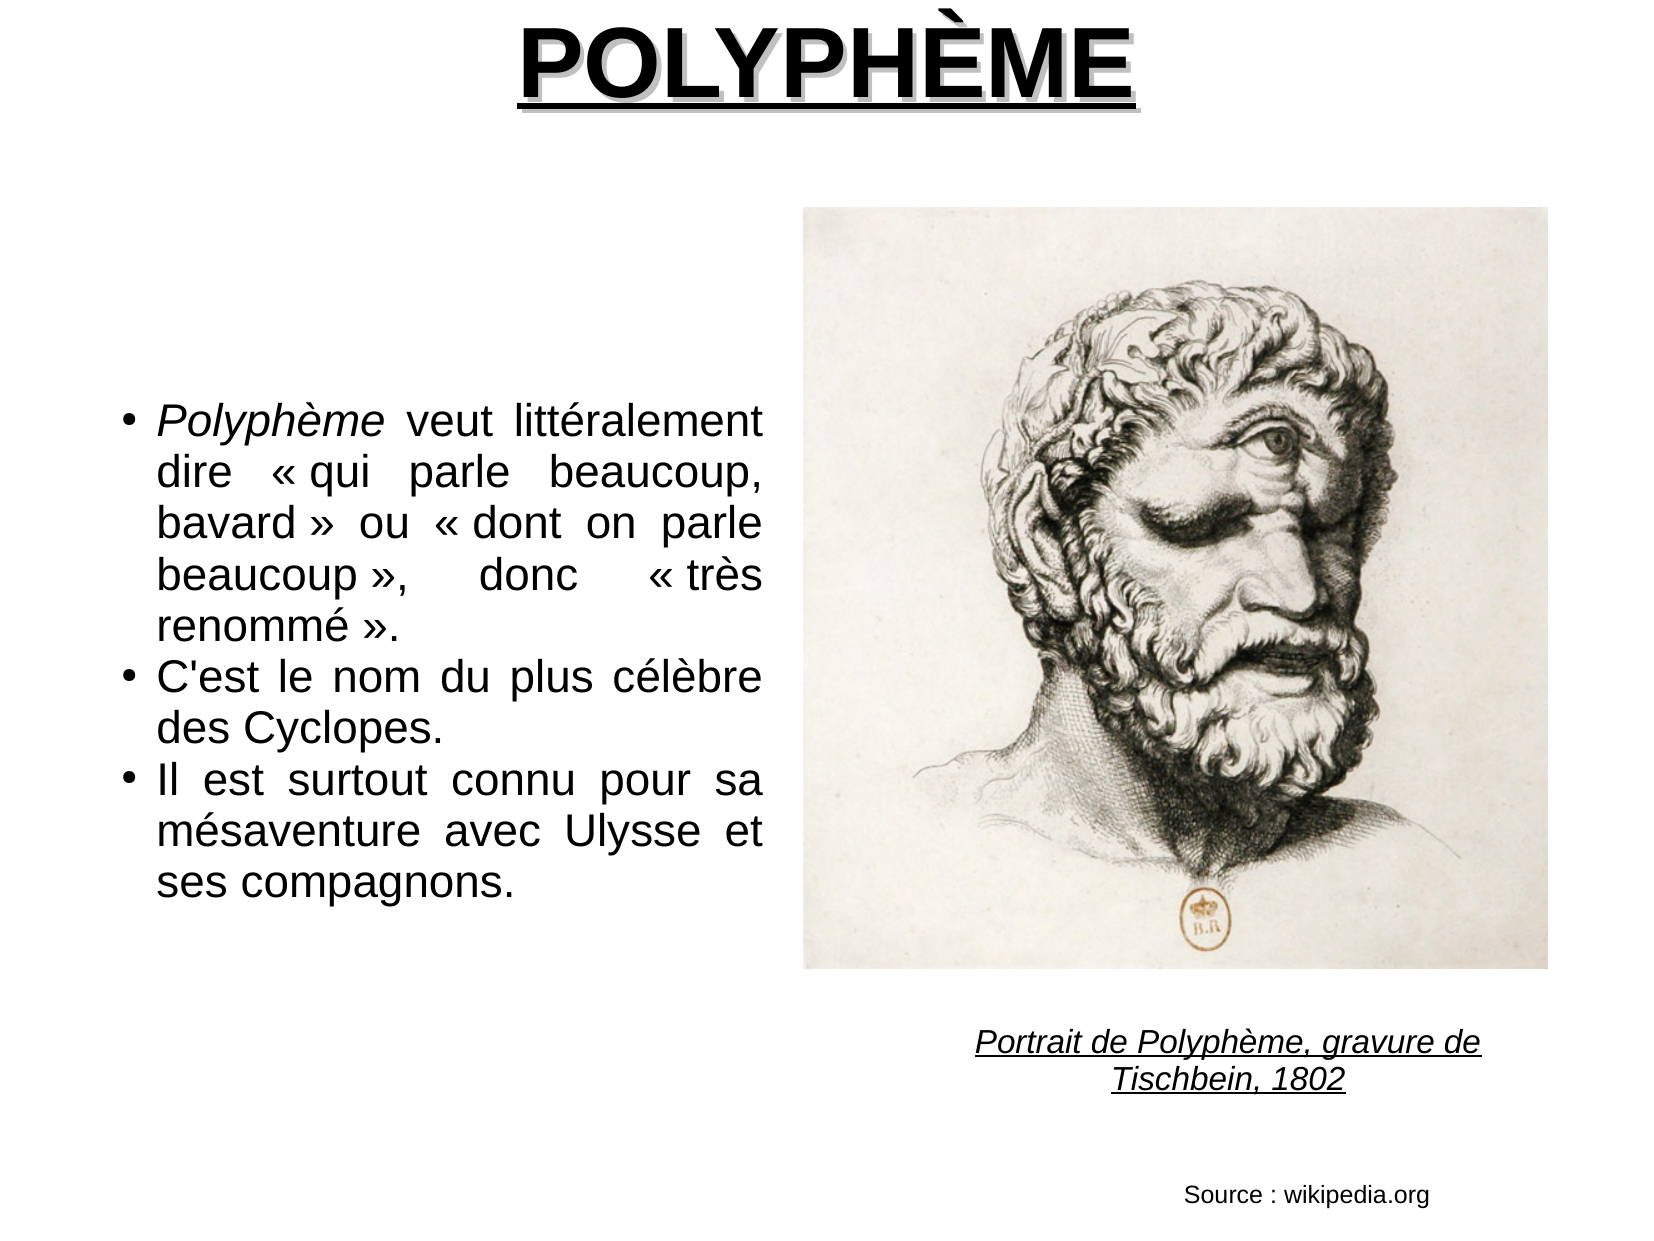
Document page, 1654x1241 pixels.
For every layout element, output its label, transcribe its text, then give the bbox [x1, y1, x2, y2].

text_box POLYPHÈME [0, 0, 1654, 127]
picture [803, 207, 1548, 969]
text_box Portrait de Polyphème, gravure de Tischbein, 1802 [897, 1015, 1560, 1105]
text_box Polyphème veut littéralement dire « qui parle beaucoup, bavard » ou « dont on parle beaucoup », donc « très renommé ». C'est le nom du plus célèbre des Cyclopes. Il est surtout connu pour sa mésaventure avec Ulysse et ses compagnons. [106, 387, 779, 915]
text_box Source : wikipedia.org [1169, 1173, 1654, 1217]
